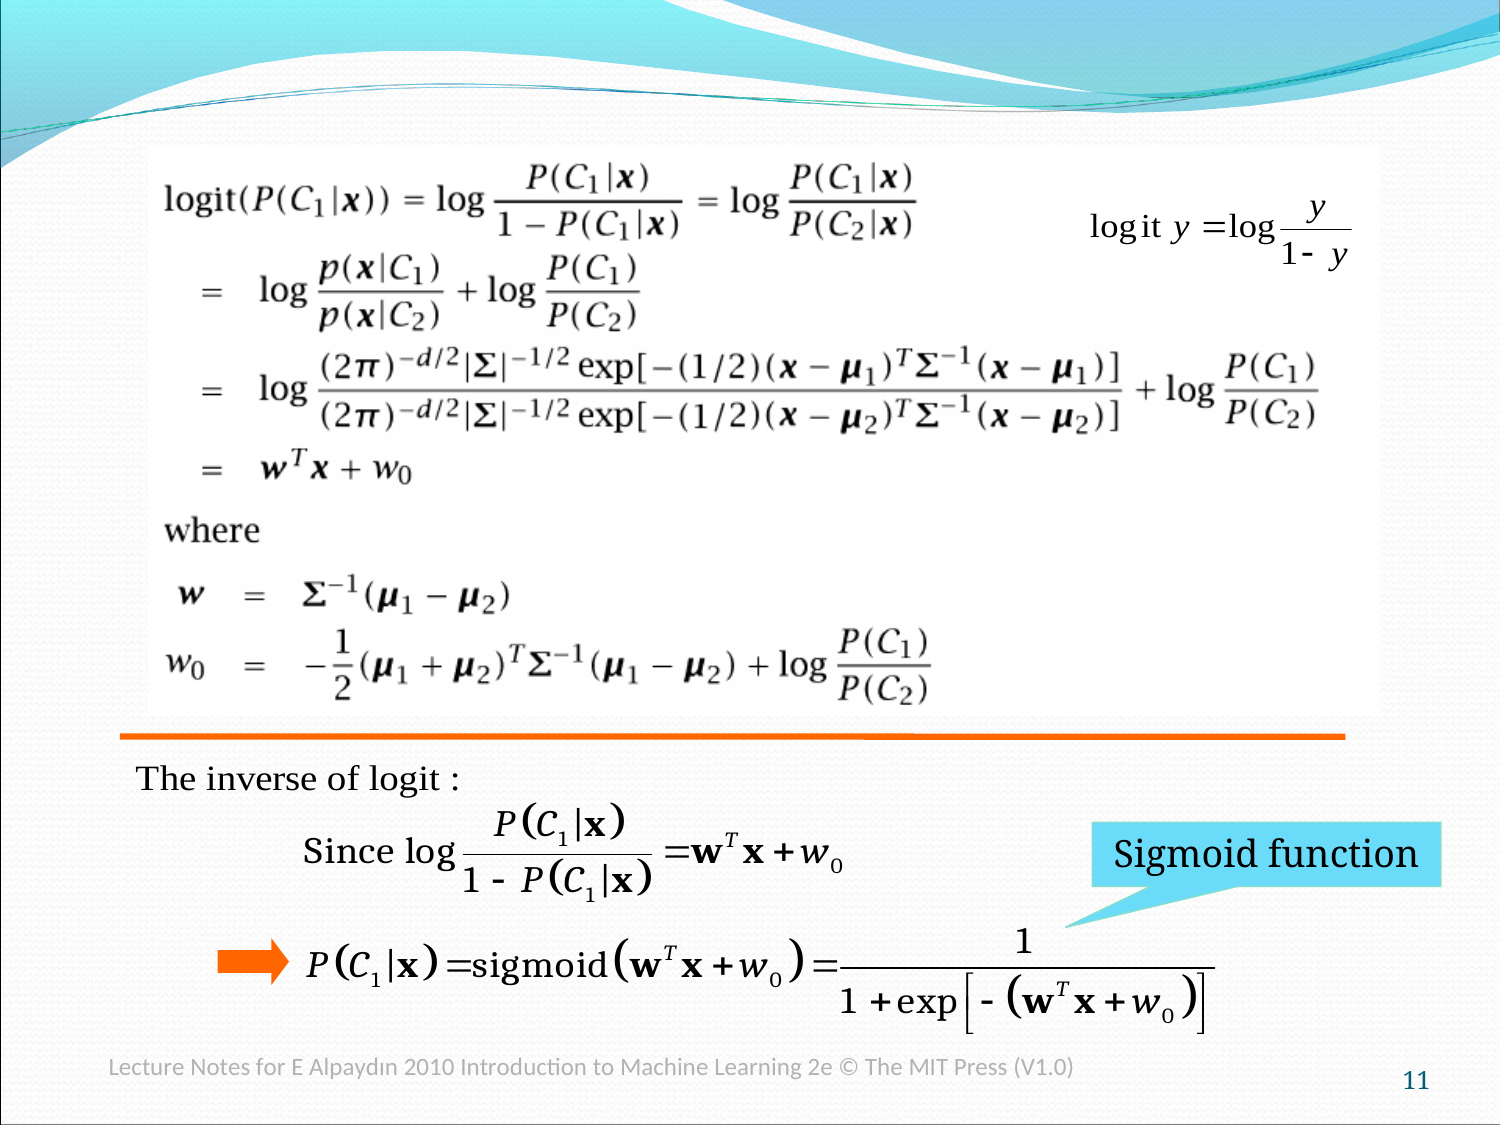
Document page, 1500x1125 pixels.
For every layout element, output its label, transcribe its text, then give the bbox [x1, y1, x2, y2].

chart [130, 757, 1224, 1042]
text_box Sigmoid function [1065, 822, 1441, 928]
text_box [218, 940, 289, 983]
picture [0, 0, 1500, 1125]
text_box <number> [1080, 1023, 1431, 1099]
chart [1083, 180, 1362, 282]
text_box Lecture Notes for E Alpaydın 2010 Introduction to Machine Learning 2e © The MIT Press (V1.0) [93, 1042, 1254, 1103]
